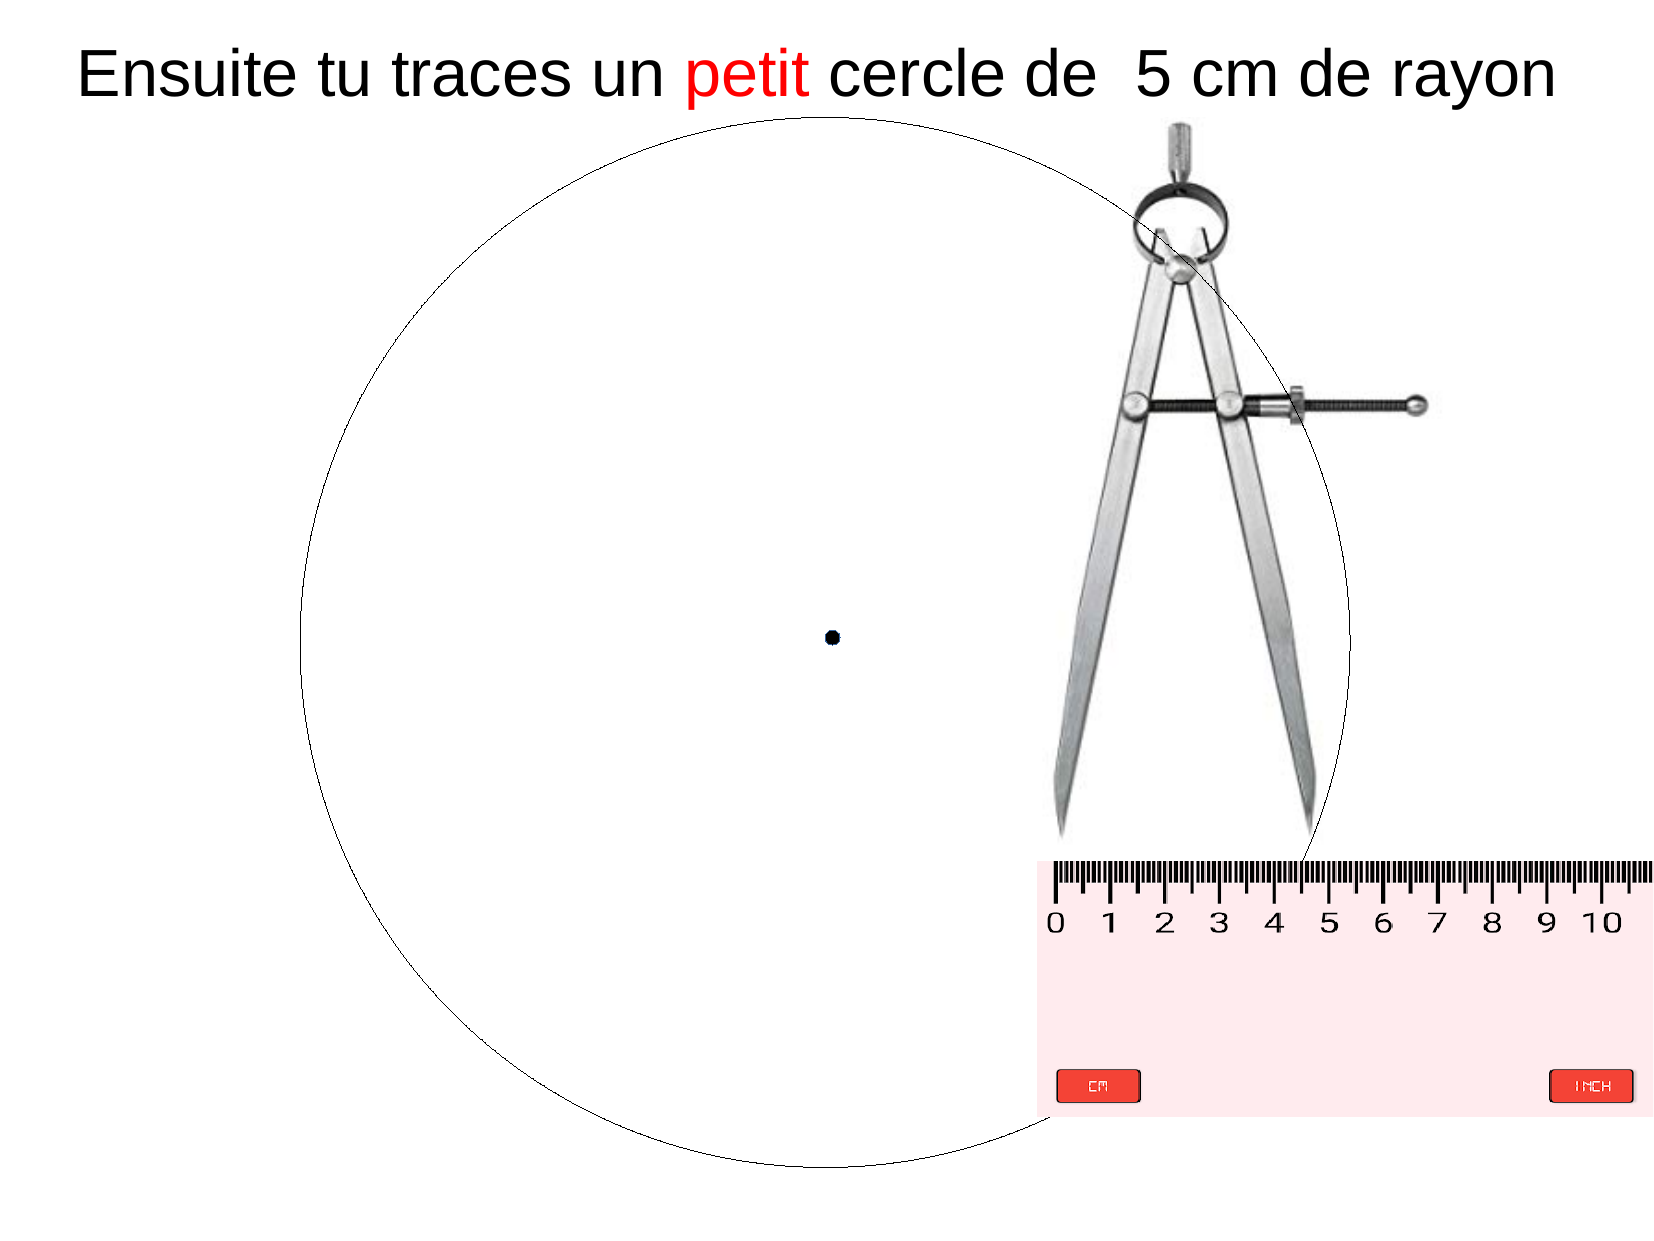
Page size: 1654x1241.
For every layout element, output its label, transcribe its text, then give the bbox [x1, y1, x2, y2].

picture [851, 117, 1636, 846]
picture [1037, 861, 1654, 1117]
title Ensuite tu traces un petit cercle de 5 cm de rayon [0, 15, 1636, 133]
text_box [825, 630, 841, 646]
